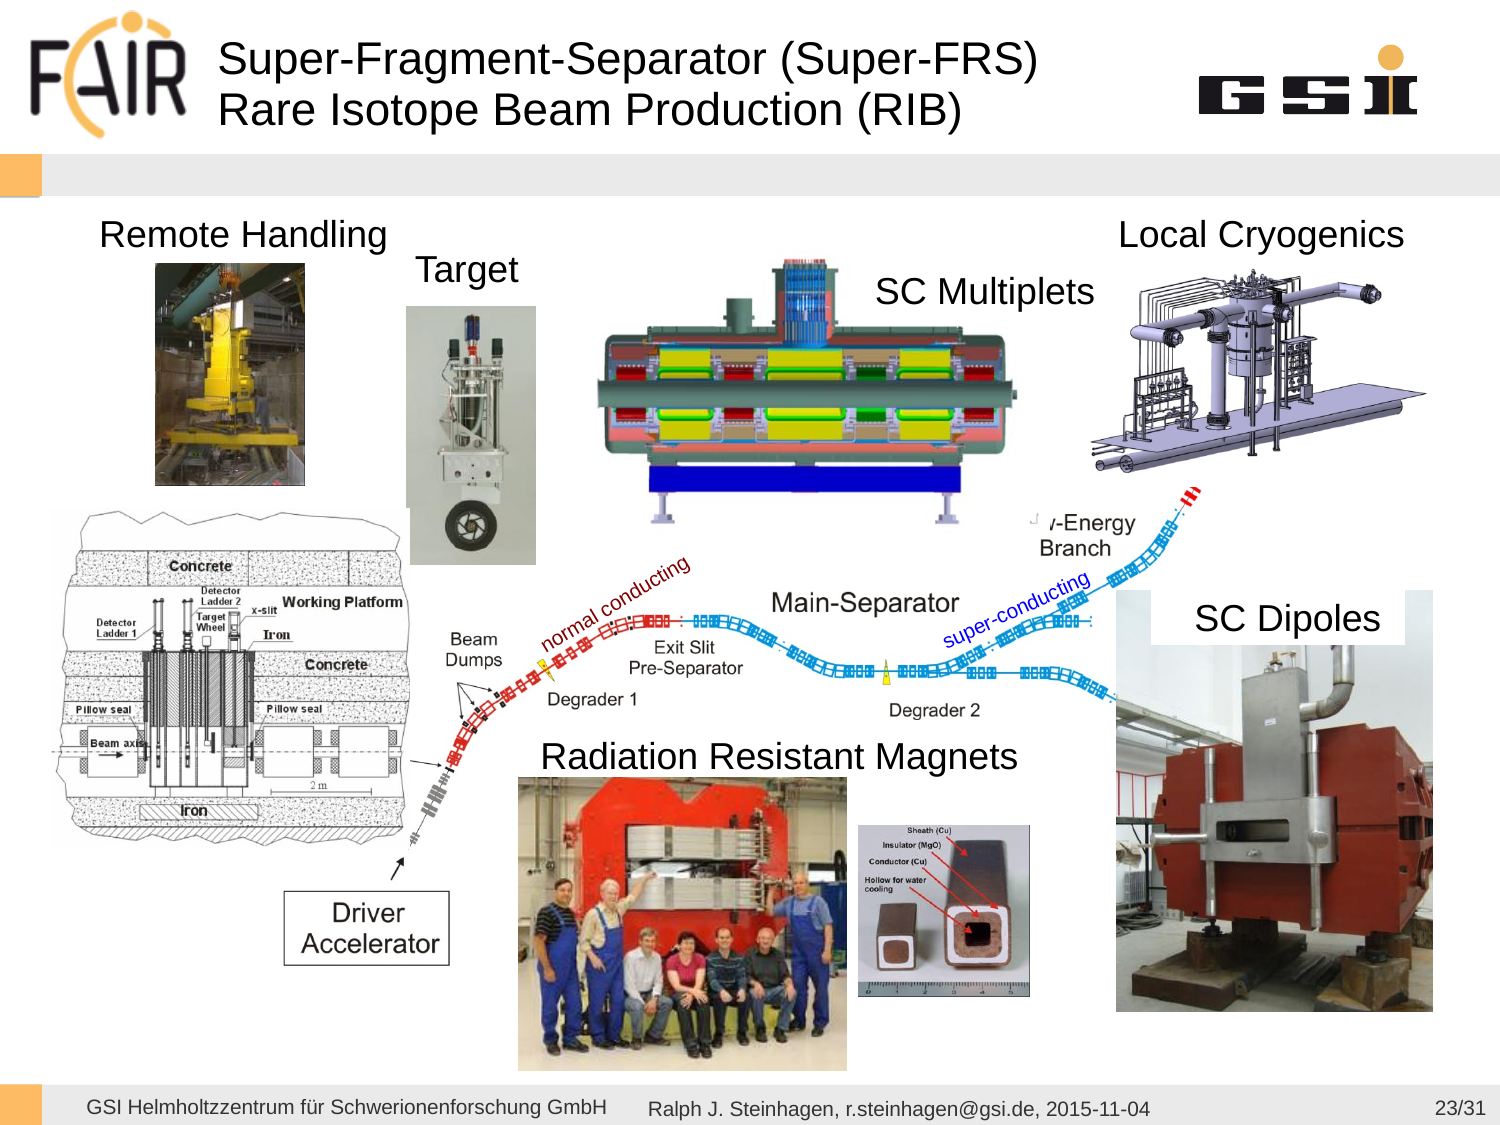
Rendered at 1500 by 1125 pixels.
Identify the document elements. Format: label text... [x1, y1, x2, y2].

text_box [85, 205, 541, 296]
text_box normal conducting [519, 535, 711, 672]
text_box super-conducting [922, 552, 1110, 667]
picture [50, 249, 1433, 1071]
text_box [861, 205, 1409, 317]
text_box Local Cryogenics [1118, 213, 1405, 257]
title Super-Fragment-Separator (Super-FRS) Rare Isotope Beam Production (RIB) [217, 20, 1109, 147]
picture [30, 9, 187, 141]
text_box [1151, 588, 1405, 645]
text_box SC Multiplets [874, 270, 1095, 313]
text_box Radiation Resistant Magnets [540, 735, 1019, 778]
text_box Remote Handling [99, 213, 389, 257]
picture [1197, 42, 1419, 117]
text_box [507, 720, 1022, 777]
text_box Target [414, 248, 520, 291]
text_box SC Dipoles [1194, 597, 1382, 640]
